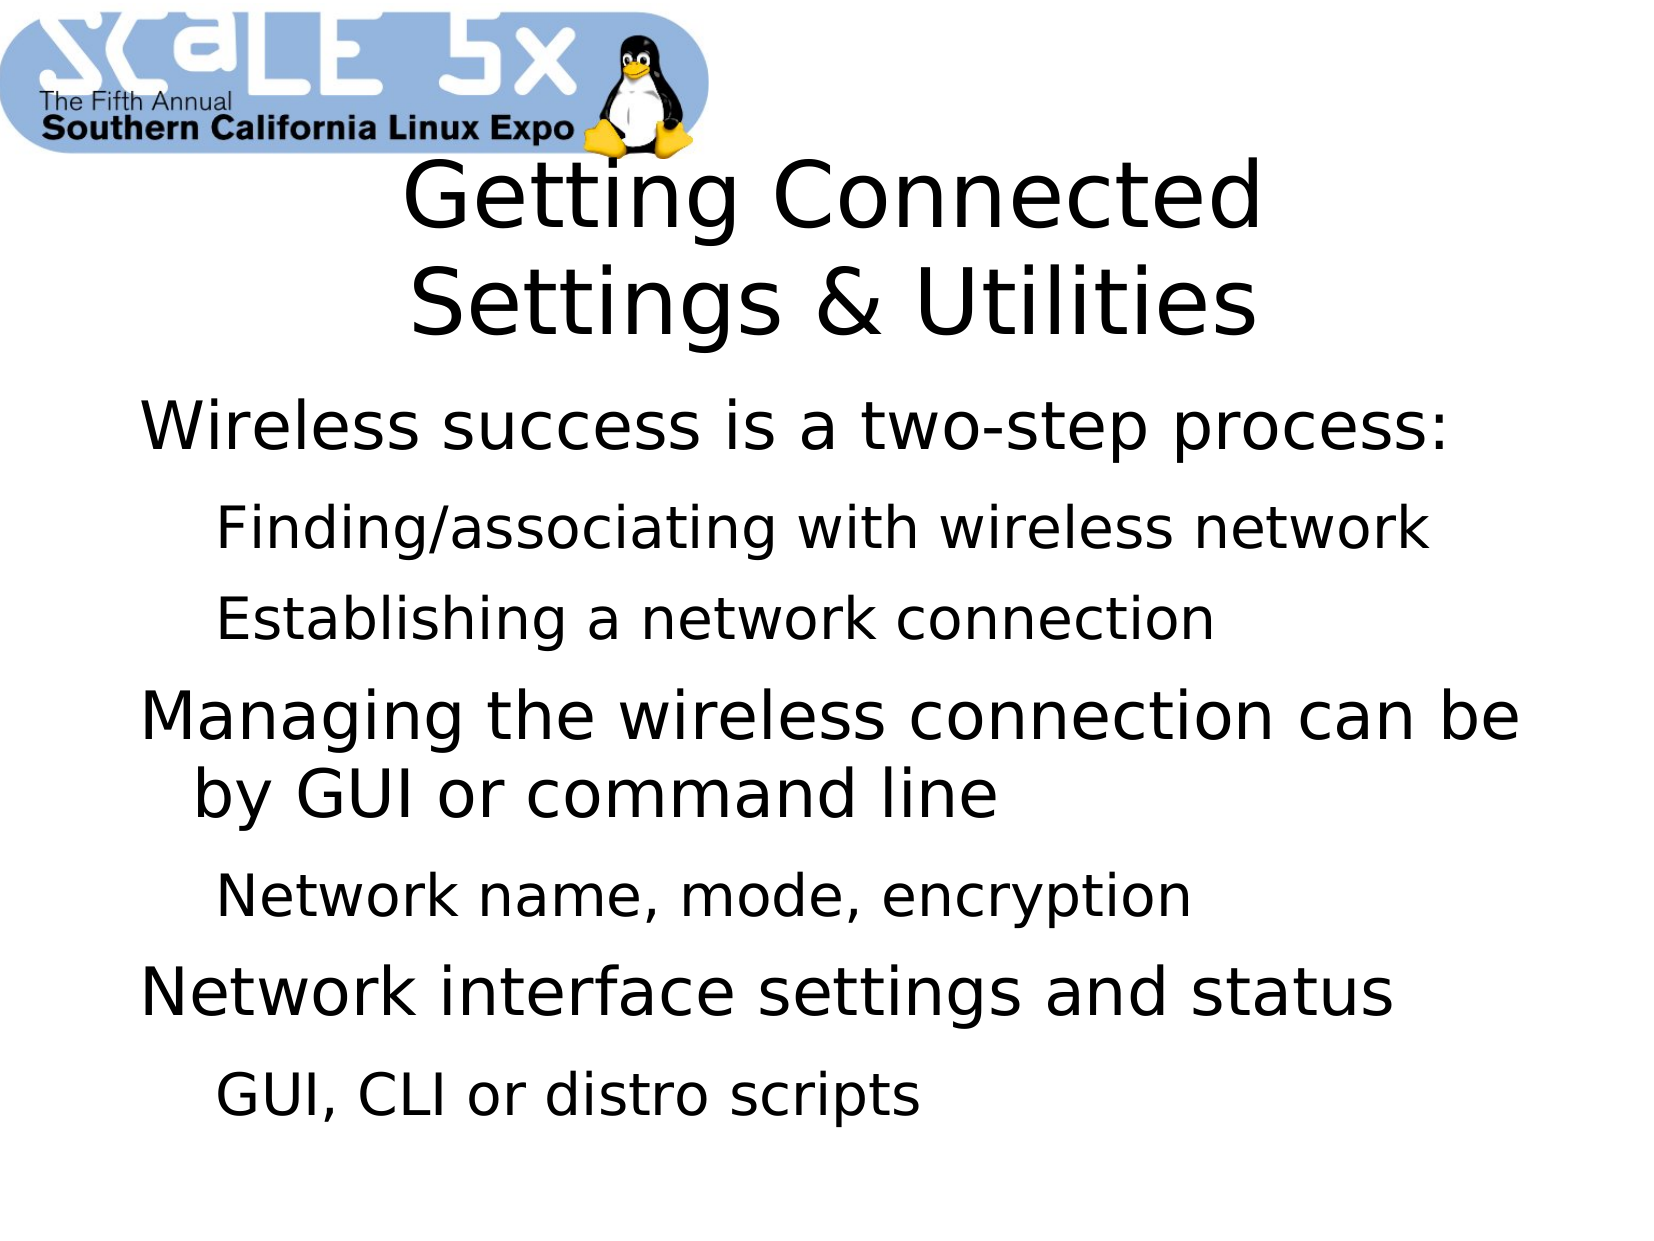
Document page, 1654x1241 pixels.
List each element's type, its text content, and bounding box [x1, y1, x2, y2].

list Wireless success is a two-step process: Finding/associating with wireless network Establishing a network connection Managing the wireless connection can be by GUI or command line Network name, mode, encryption Network interface settings and status GUI, CLI or distro scripts [121, 387, 1533, 1169]
title Getting Connected Settings & Utilities [62, 142, 1607, 357]
picture [0, 3, 709, 159]
